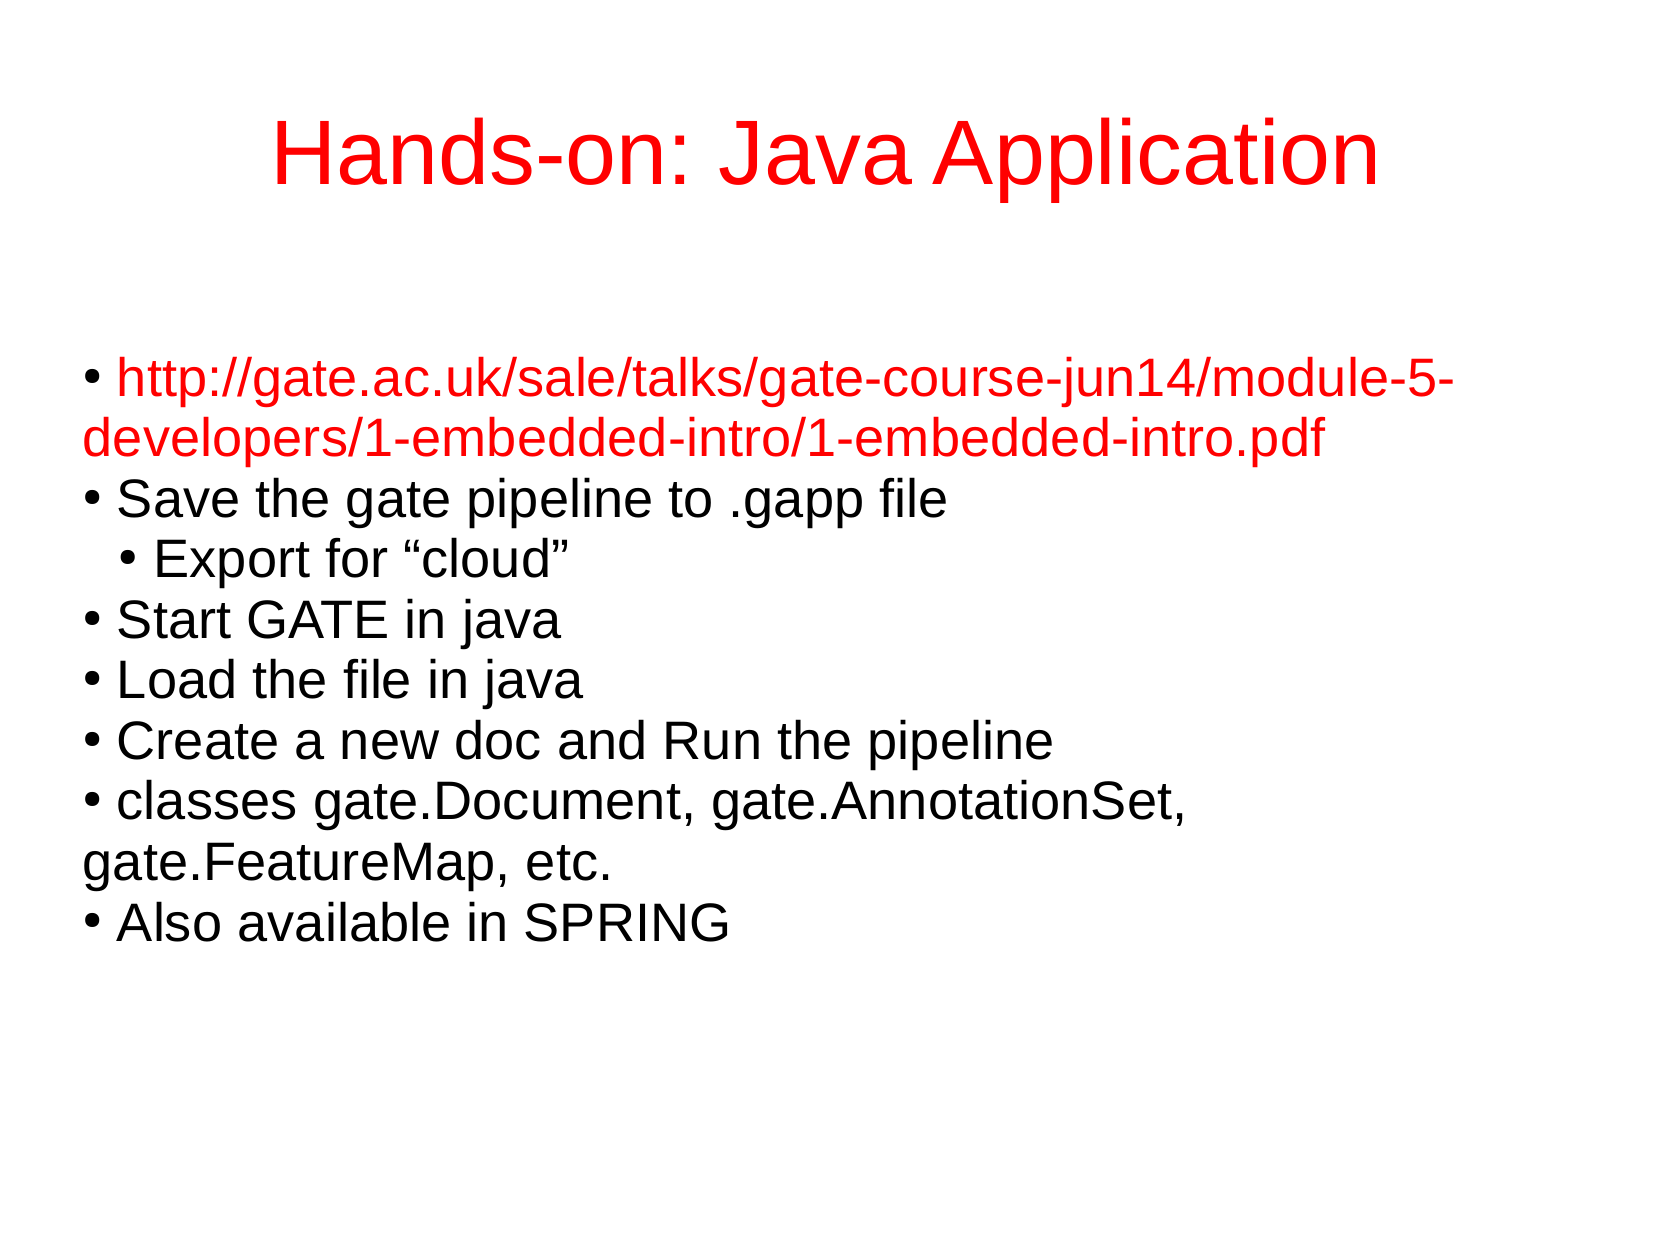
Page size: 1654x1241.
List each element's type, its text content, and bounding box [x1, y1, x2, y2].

subtitle http://gate.ac.uk/sale/talks/gate-course-jun14/module-5-developers/1-embedded-intro/1-embedded-intro.pdf Save the gate pipeline to .gapp file Export for “cloud” Start GATE in java Load the file in java Create a new doc and Run the pipeline classes gate.Document, gate.AnnotationSet, gate.FeatureMap, etc. Also available in SPRING [82, 290, 1538, 1010]
title Hands-on: Java Application [82, 49, 1571, 257]
